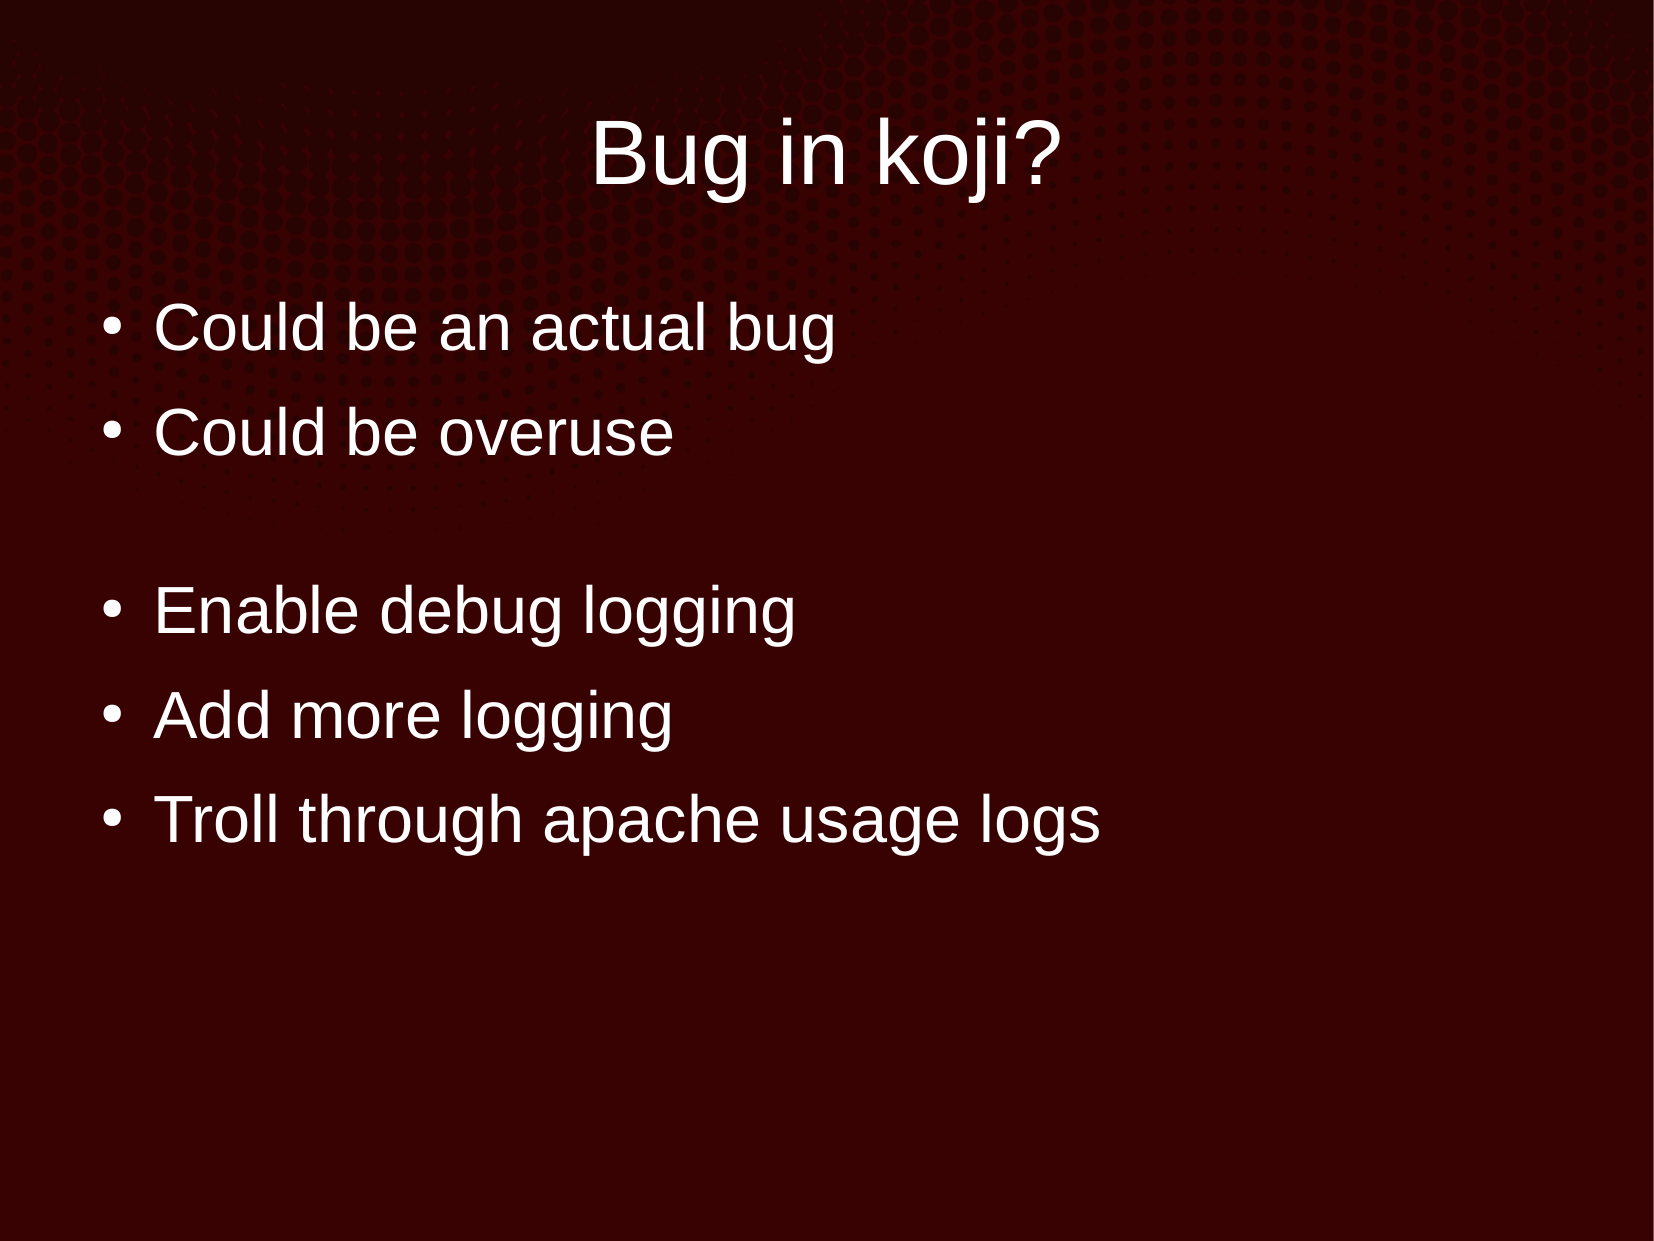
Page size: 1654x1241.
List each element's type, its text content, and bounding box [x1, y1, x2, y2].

list Could be an actual bug Could be overuse Enable debug logging Add more logging Troll through apache usage logs [82, 290, 1571, 1109]
title Bug in koji? [82, 49, 1571, 257]
picture [0, 0, 1654, 1241]
